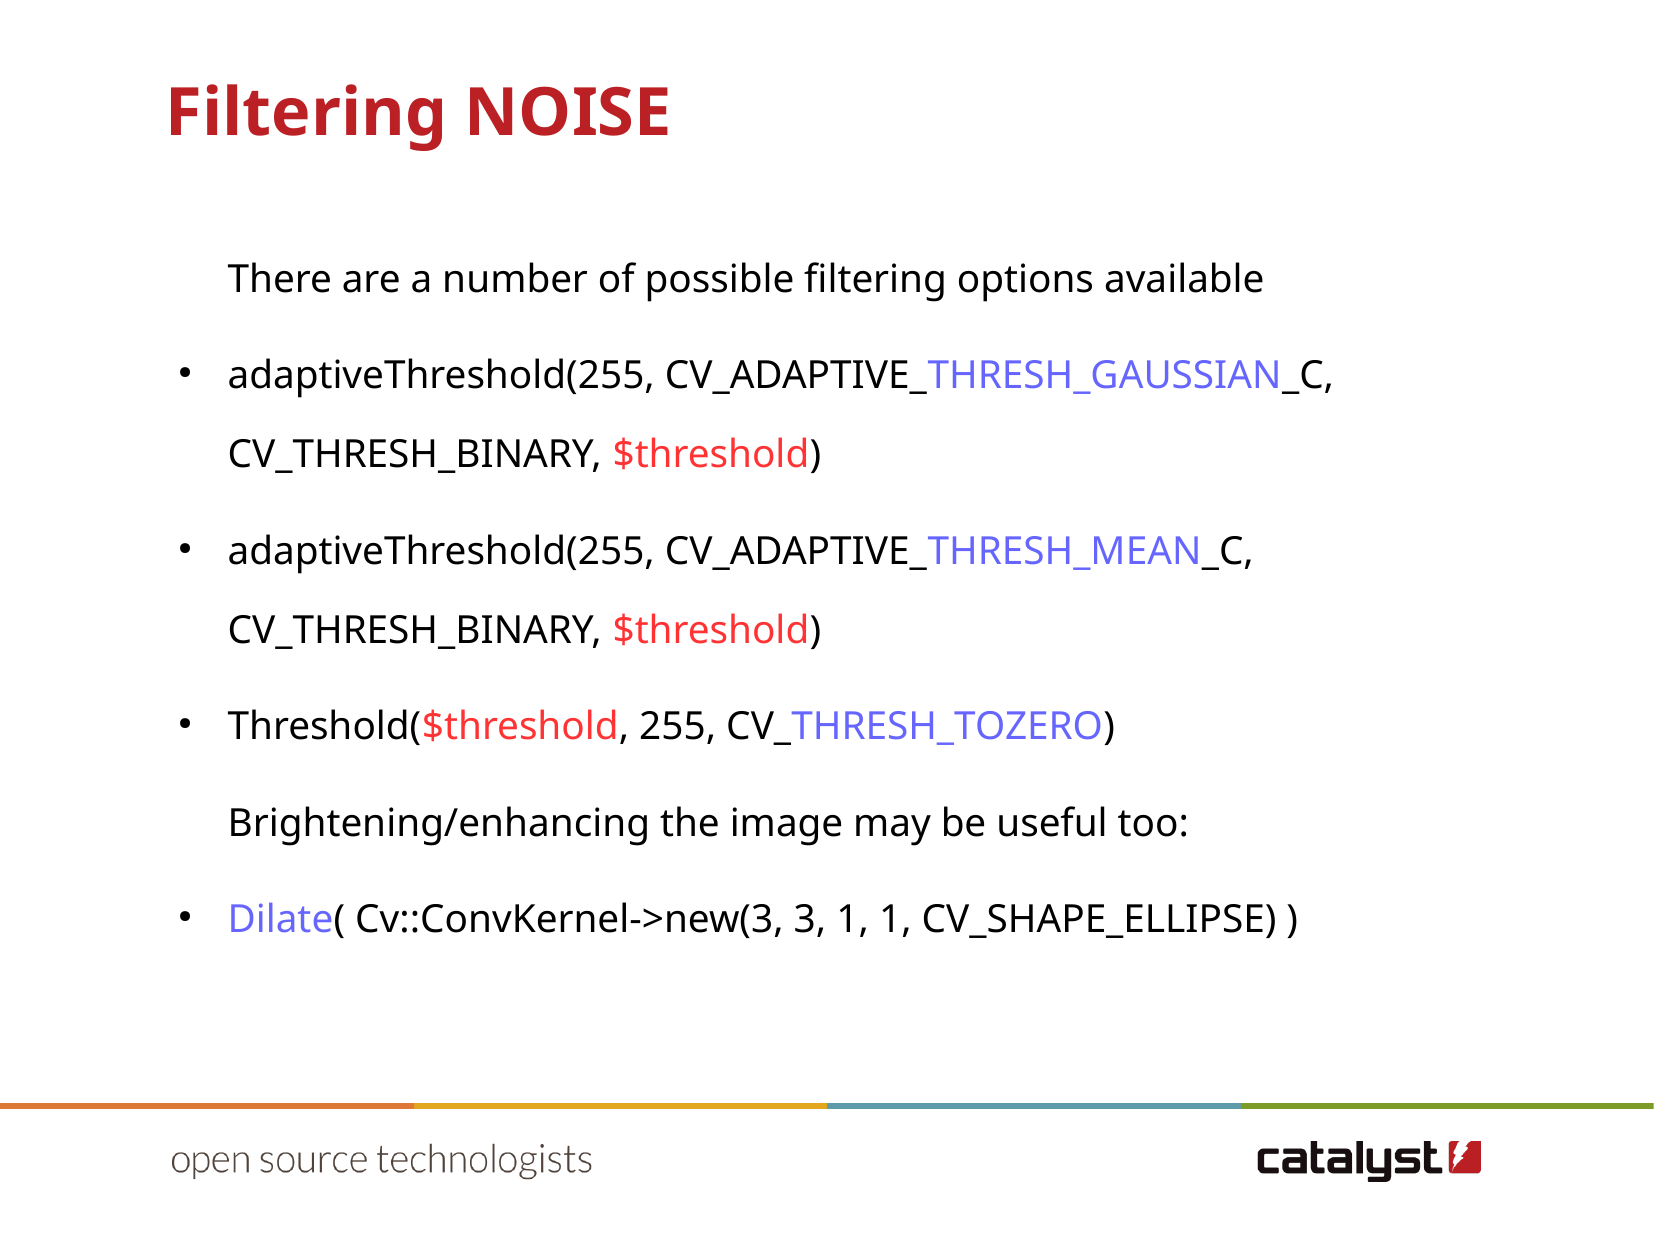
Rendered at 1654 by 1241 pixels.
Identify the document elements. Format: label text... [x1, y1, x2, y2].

picture [0, 1103, 1654, 1182]
title Filtering NOISE [165, 5, 1489, 213]
list There are a number of possible filtering options available adaptiveThreshold(255, CV_ADAPTIVE_THRESH_GAUSSIAN_C, CV_THRESH_BINARY, $threshold) adaptiveThreshold(255, CV_ADAPTIVE_THRESH_MEAN_C, CV_THRESH_BINARY, $threshold) Threshold($threshold, 255, CV_THRESH_TOZERO) Brightening/enhancing the image may be useful too: Dilate( Cv::ConvKernel->new(3, 3, 1, 1, CV_SHAPE_ELLIPSE) ) [161, 224, 1485, 944]
